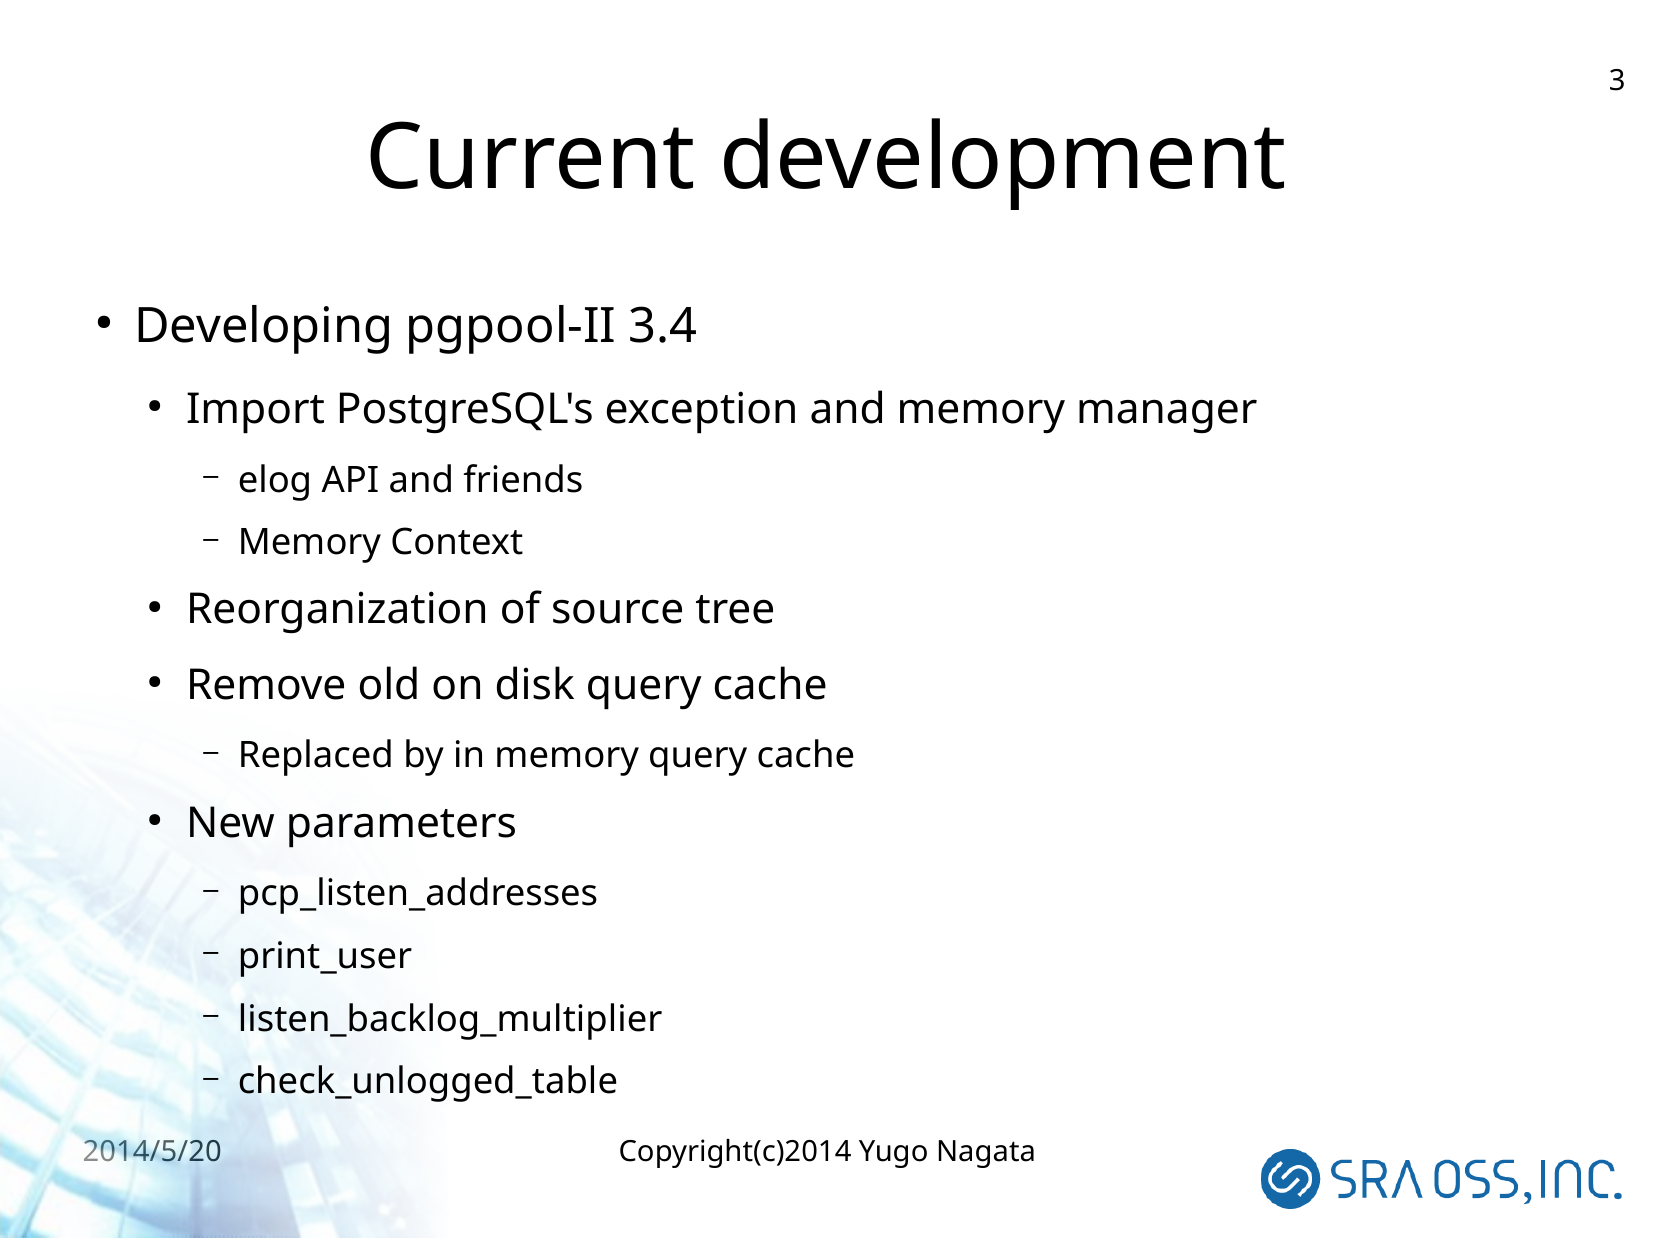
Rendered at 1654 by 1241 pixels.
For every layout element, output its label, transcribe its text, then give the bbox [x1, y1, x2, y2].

list Developing pgpool-II 3.4 Import PostgreSQL's exception and memory manager elog API and friends Memory Context Reorganization of source tree Remove old on disk query cache Replaced by in memory query cache New parameters pcp_listen_addresses print_user listen_backlog_multiplier check_unlogged_table [82, 290, 1571, 1109]
title Current development [82, 49, 1571, 257]
picture [0, 674, 455, 1238]
picture [1222, 1121, 1654, 1235]
